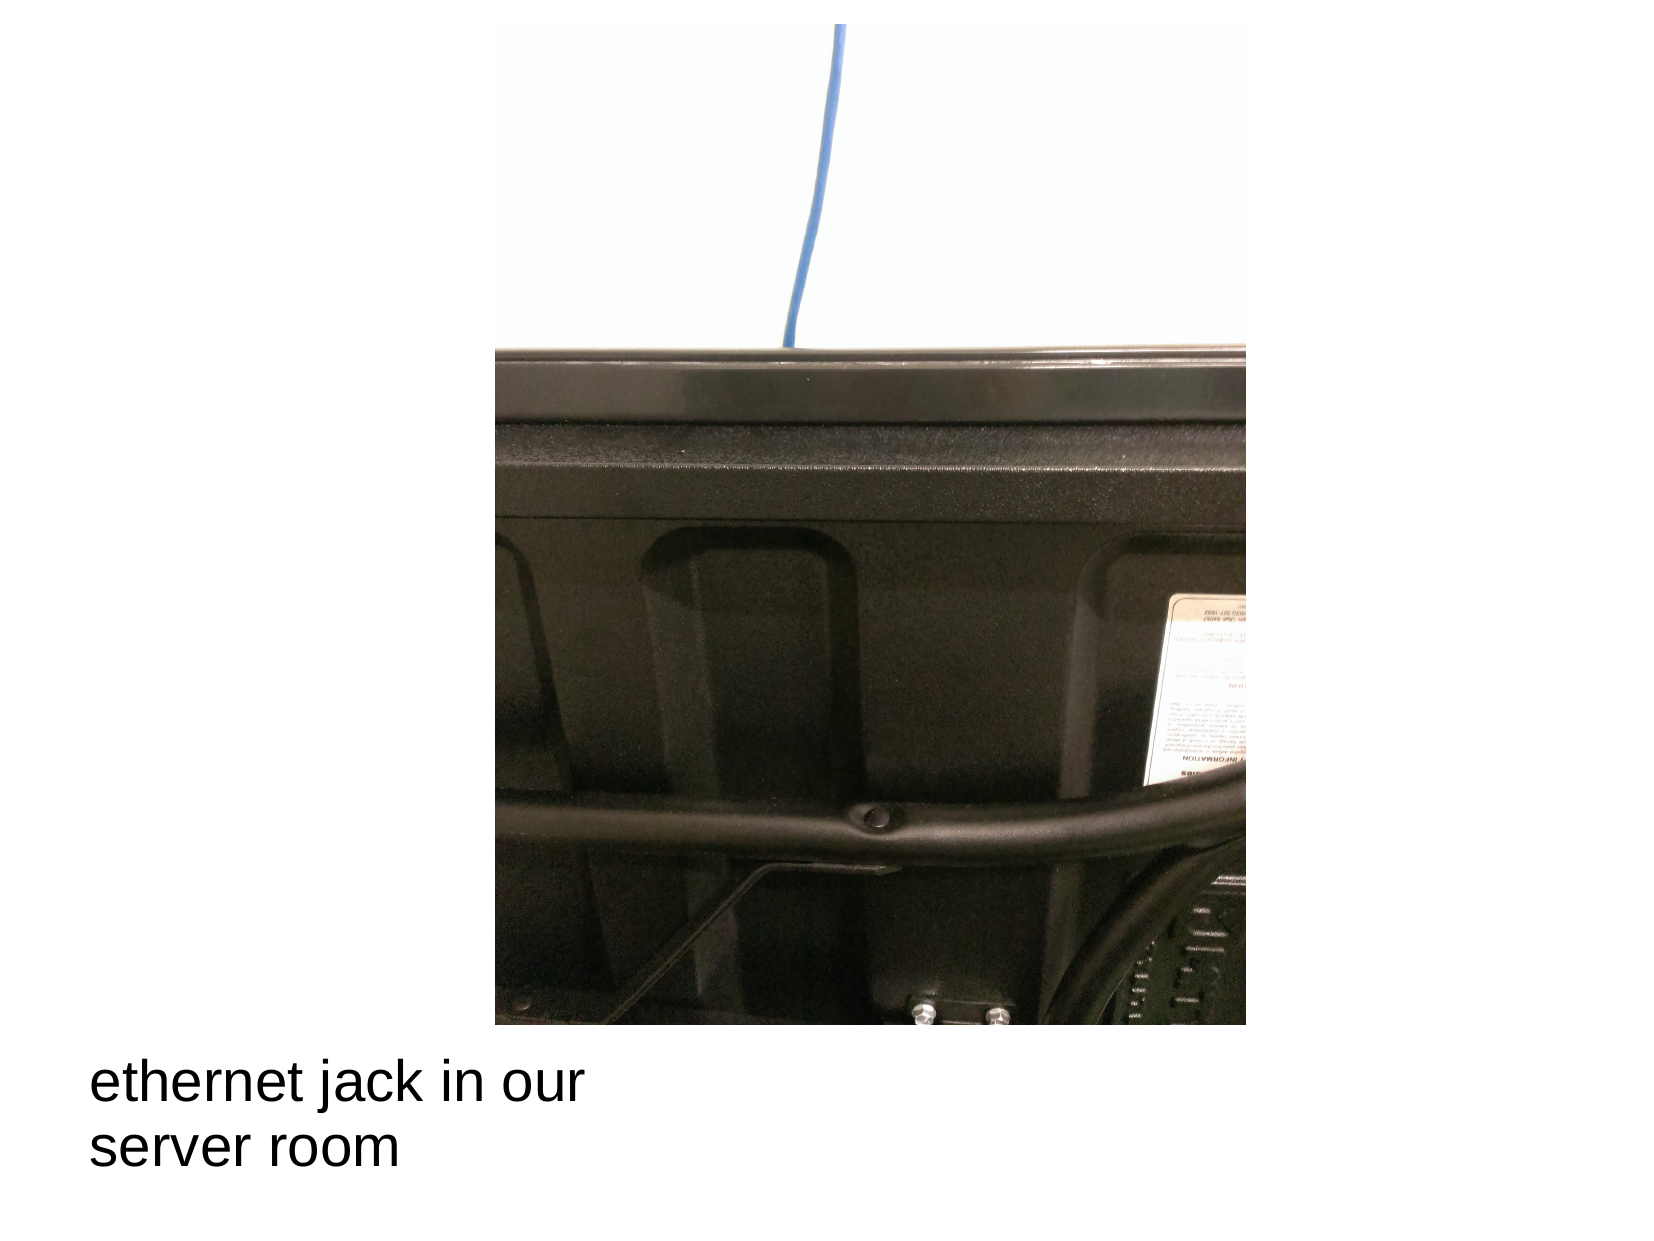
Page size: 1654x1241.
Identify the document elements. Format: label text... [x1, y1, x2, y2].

text_box ethernet jack in our server room [75, 1041, 676, 1186]
picture [495, 24, 1246, 1026]
